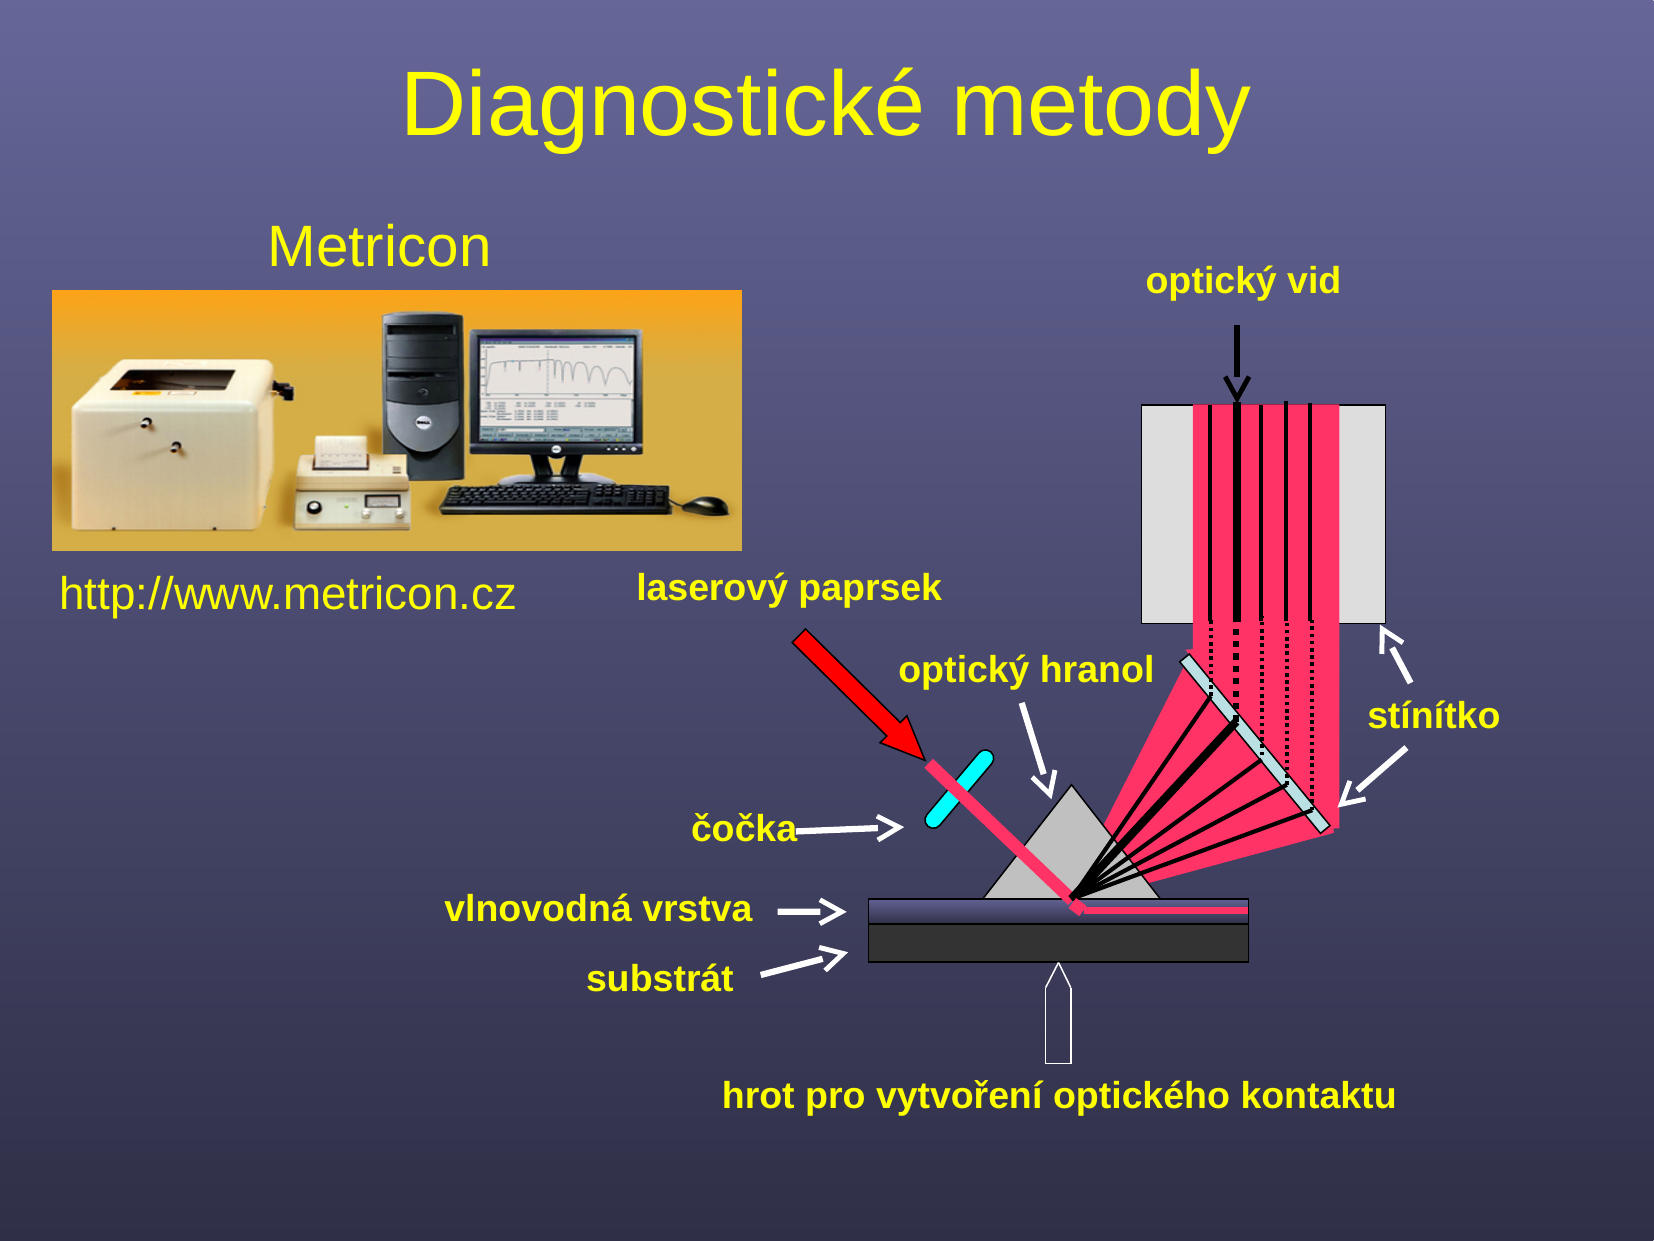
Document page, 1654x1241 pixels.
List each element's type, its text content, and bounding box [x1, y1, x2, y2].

text_box optický hranol [870, 637, 1170, 699]
text_box substrát [558, 945, 749, 1007]
picture [52, 290, 742, 551]
text_box čočka [663, 796, 812, 857]
text_box stínítko [1339, 683, 1516, 744]
text_box optický vid [1117, 247, 1357, 309]
text_box laserový paprsek [608, 555, 957, 616]
title Diagnostické metody [82, 0, 1571, 208]
text_box vlnovodná vrstva [416, 876, 768, 937]
text_box [868, 404, 1386, 963]
text_box hrot pro vytvoření optického kontaktu [693, 1063, 1413, 1125]
text_box [956, 750, 994, 792]
text_box [792, 628, 926, 761]
text_box http://www.metricon.cz [44, 560, 613, 627]
text_box [925, 790, 960, 829]
text_box Metricon [252, 205, 514, 286]
